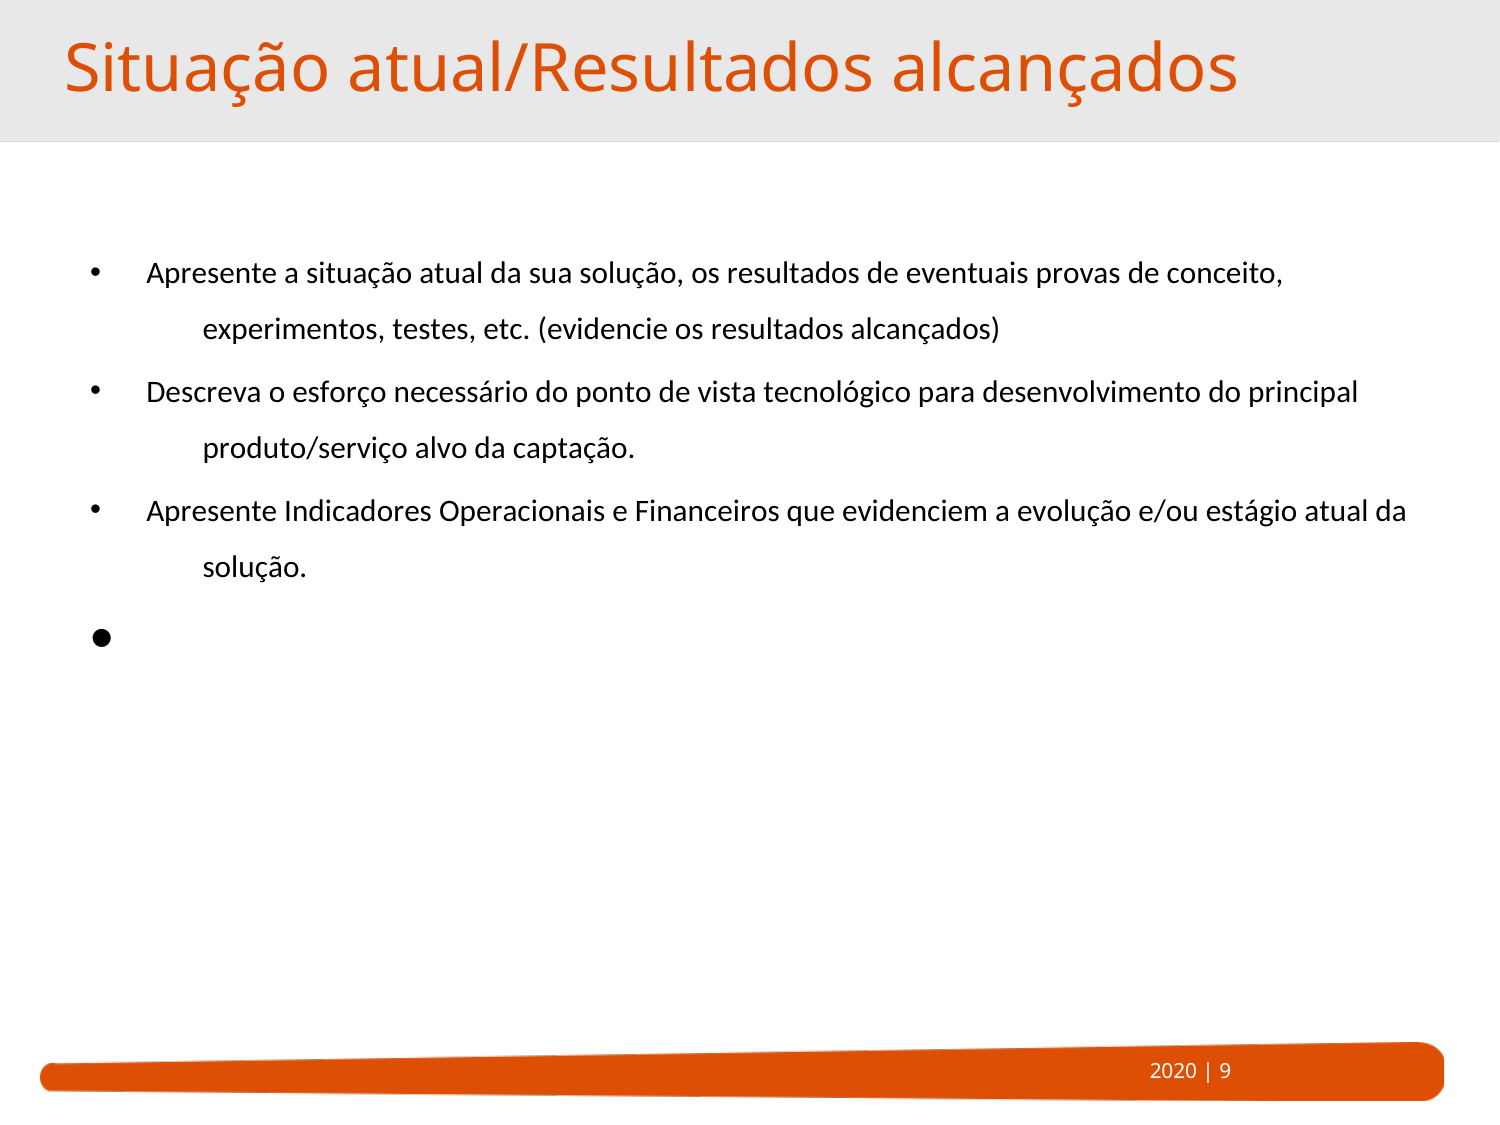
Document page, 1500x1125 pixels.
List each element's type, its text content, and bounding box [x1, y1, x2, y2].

text_box Apresente a situação atual da sua solução, os resultados de eventuais provas de conceito, experimentos, testes, etc. (evidencie os resultados alcançados) Descreva o esforço necessário do ponto de vista tecnológico para desenvolvimento do principal produto/serviço alvo da captação. Apresente Indicadores Operacionais e Financeiros que evidenciem a evolução e/ou estágio atual da solução. [75, 226, 1426, 1059]
text_box Situação atual/Resultados alcançados [64, 0, 1446, 145]
